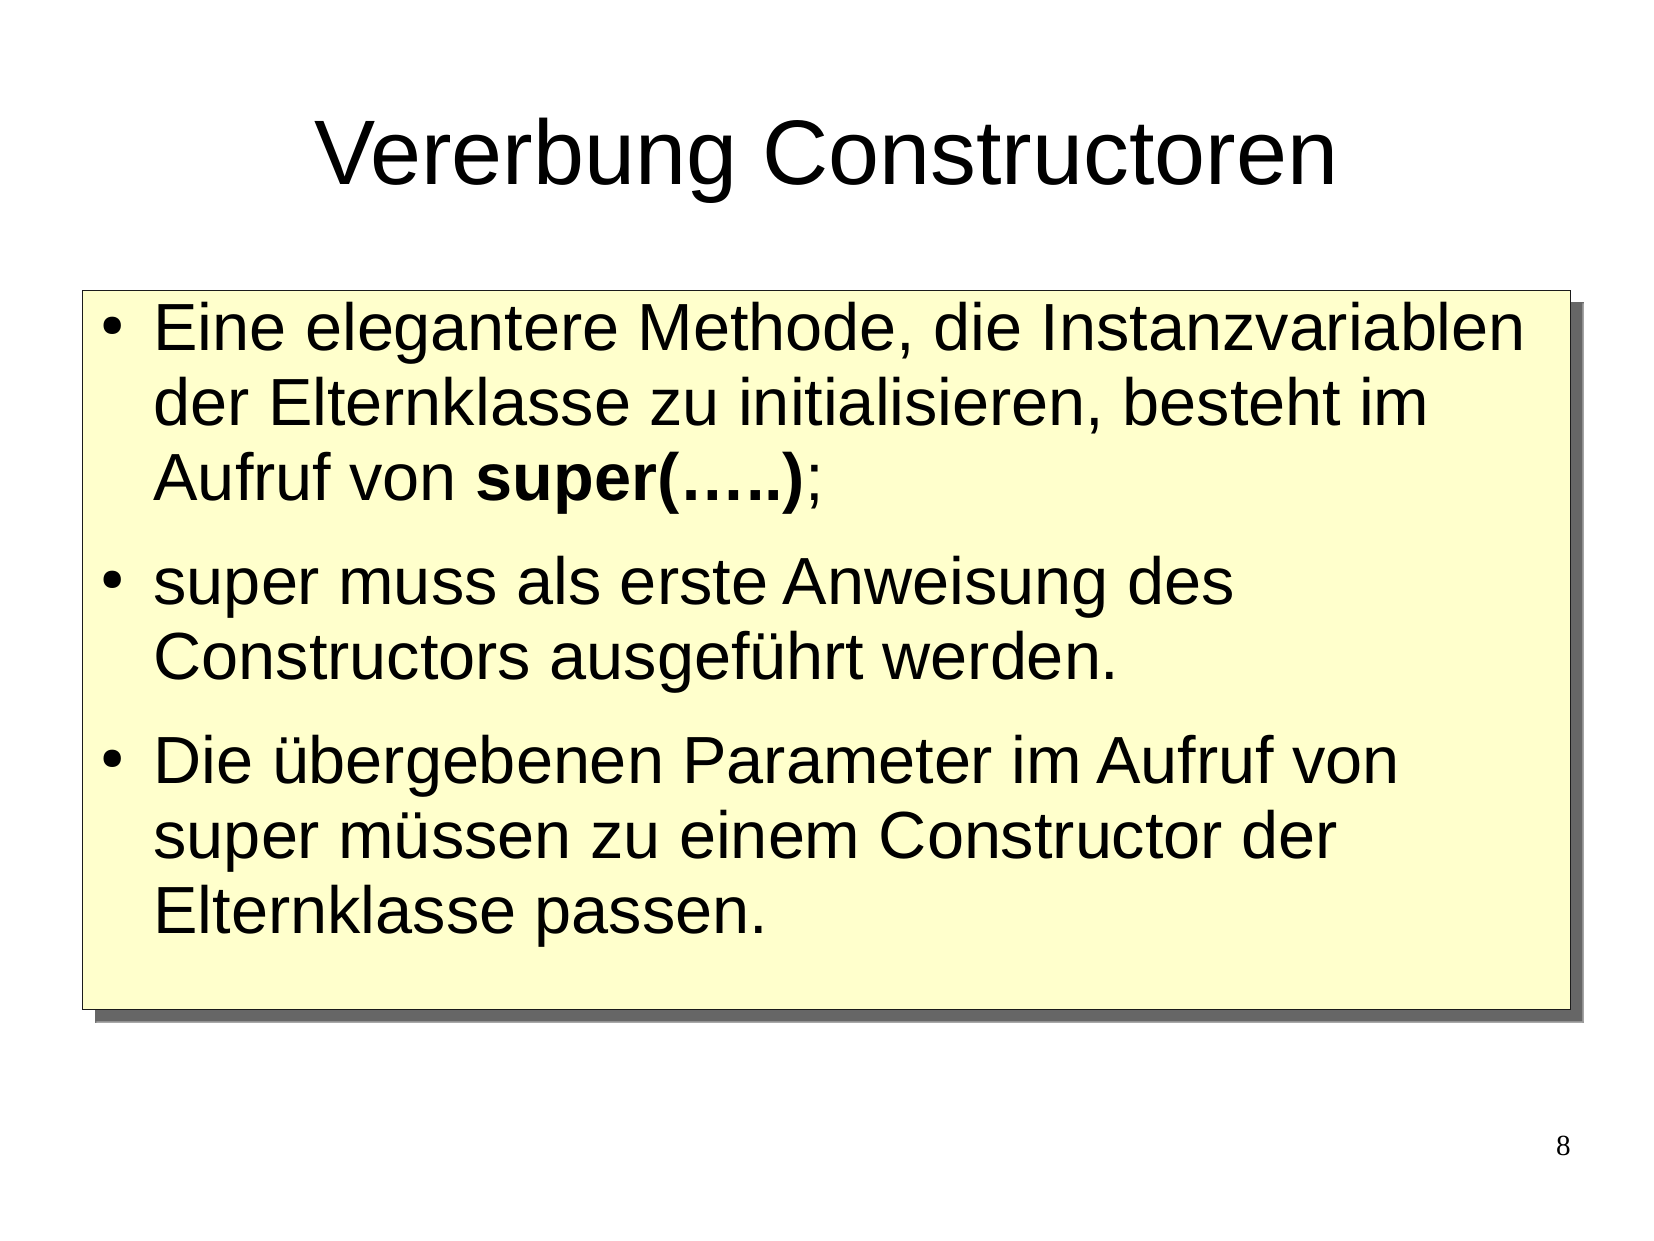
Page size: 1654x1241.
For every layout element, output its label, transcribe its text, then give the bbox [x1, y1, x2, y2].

title Vererbung Constructoren [82, 49, 1571, 257]
list Eine elegantere Methode, die Instanzvariablen der Elternklasse zu initialisieren, besteht im Aufruf von super(…..); super muss als erste Anweisung des Constructors ausgeführt werden. Die übergebenen Parameter im Aufruf von super müssen zu einem Constructor der Elternklasse passen. [82, 290, 1571, 1010]
